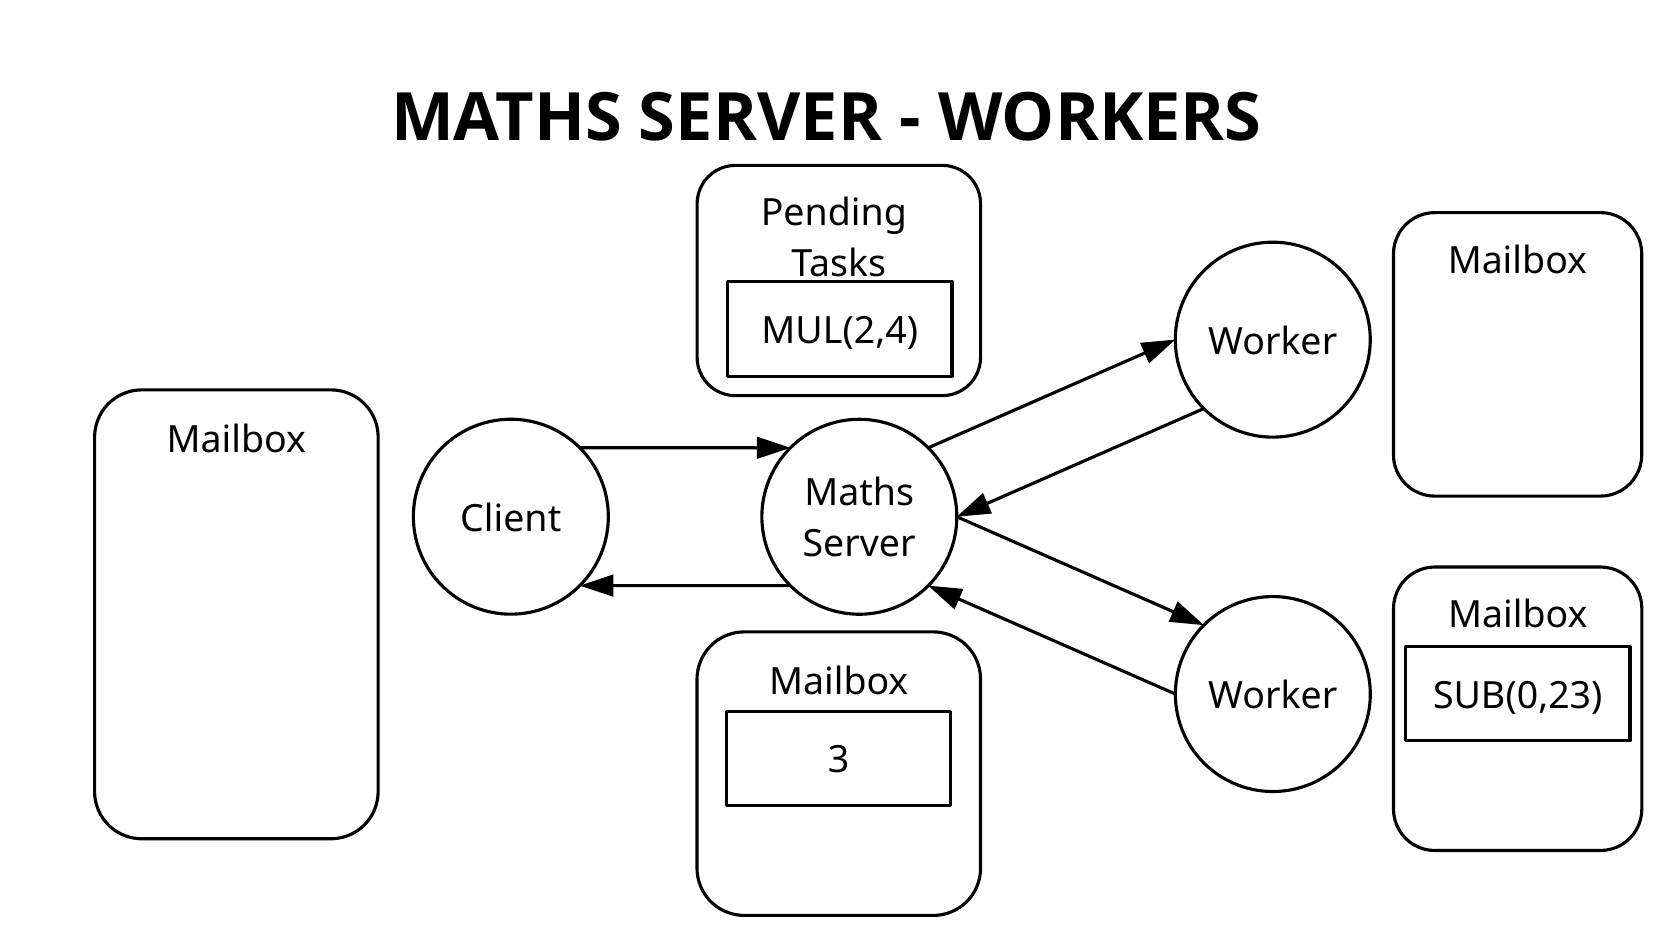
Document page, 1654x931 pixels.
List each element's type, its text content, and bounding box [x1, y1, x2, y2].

text_box 3 [726, 711, 951, 806]
text_box SUB(0,23) [1405, 646, 1630, 741]
text_box Mailbox [94, 389, 379, 839]
text_box Pending Tasks [697, 165, 981, 396]
text_box MUL(2,4) [727, 281, 952, 377]
title MATHS SERVER - WORKERS [82, 36, 1571, 193]
text_box Worker [1175, 242, 1371, 438]
text_box Mailbox [697, 631, 981, 916]
text_box Client [413, 419, 609, 615]
text_box Worker [1175, 596, 1371, 792]
text_box Maths Server [761, 419, 957, 615]
text_box Mailbox [1393, 212, 1642, 497]
text_box Mailbox [1393, 566, 1642, 851]
